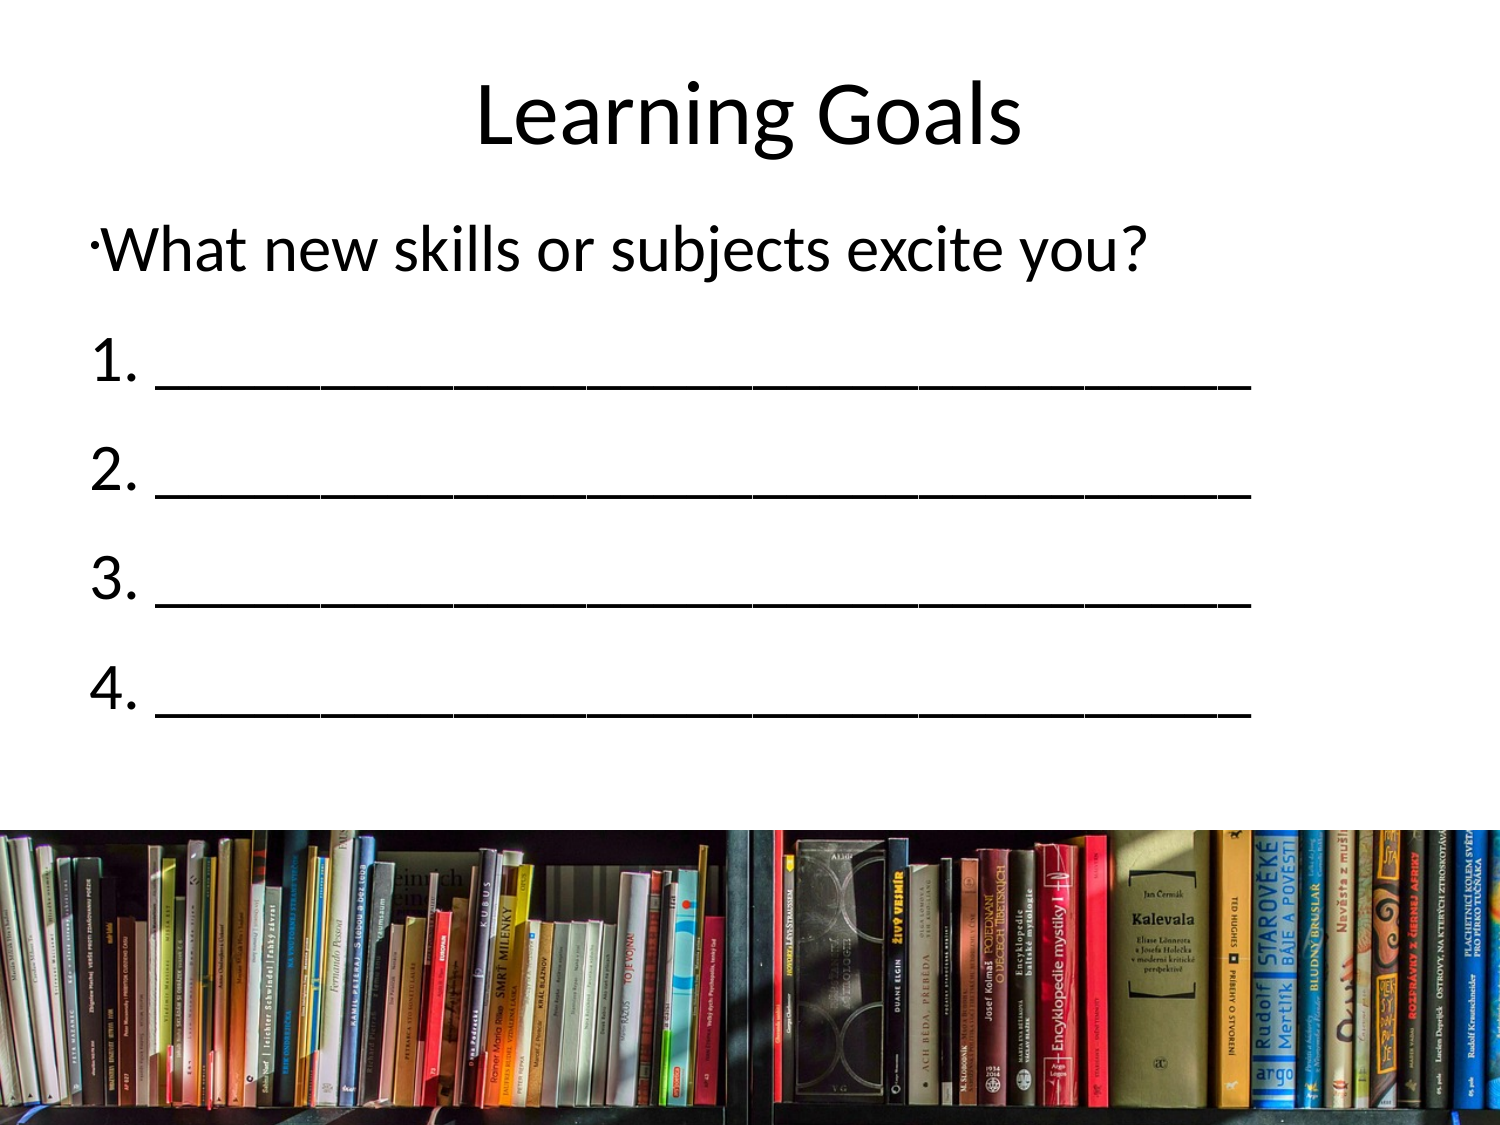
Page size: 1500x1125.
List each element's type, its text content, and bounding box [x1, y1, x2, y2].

list What new skills or subjects excite you? 1. _________________________________ 2. _________________________________ 3. _________________________________ 4. _________________________________ [75, 197, 1425, 830]
picture [0, 830, 1500, 1125]
title Learning Goals [75, 45, 1425, 197]
